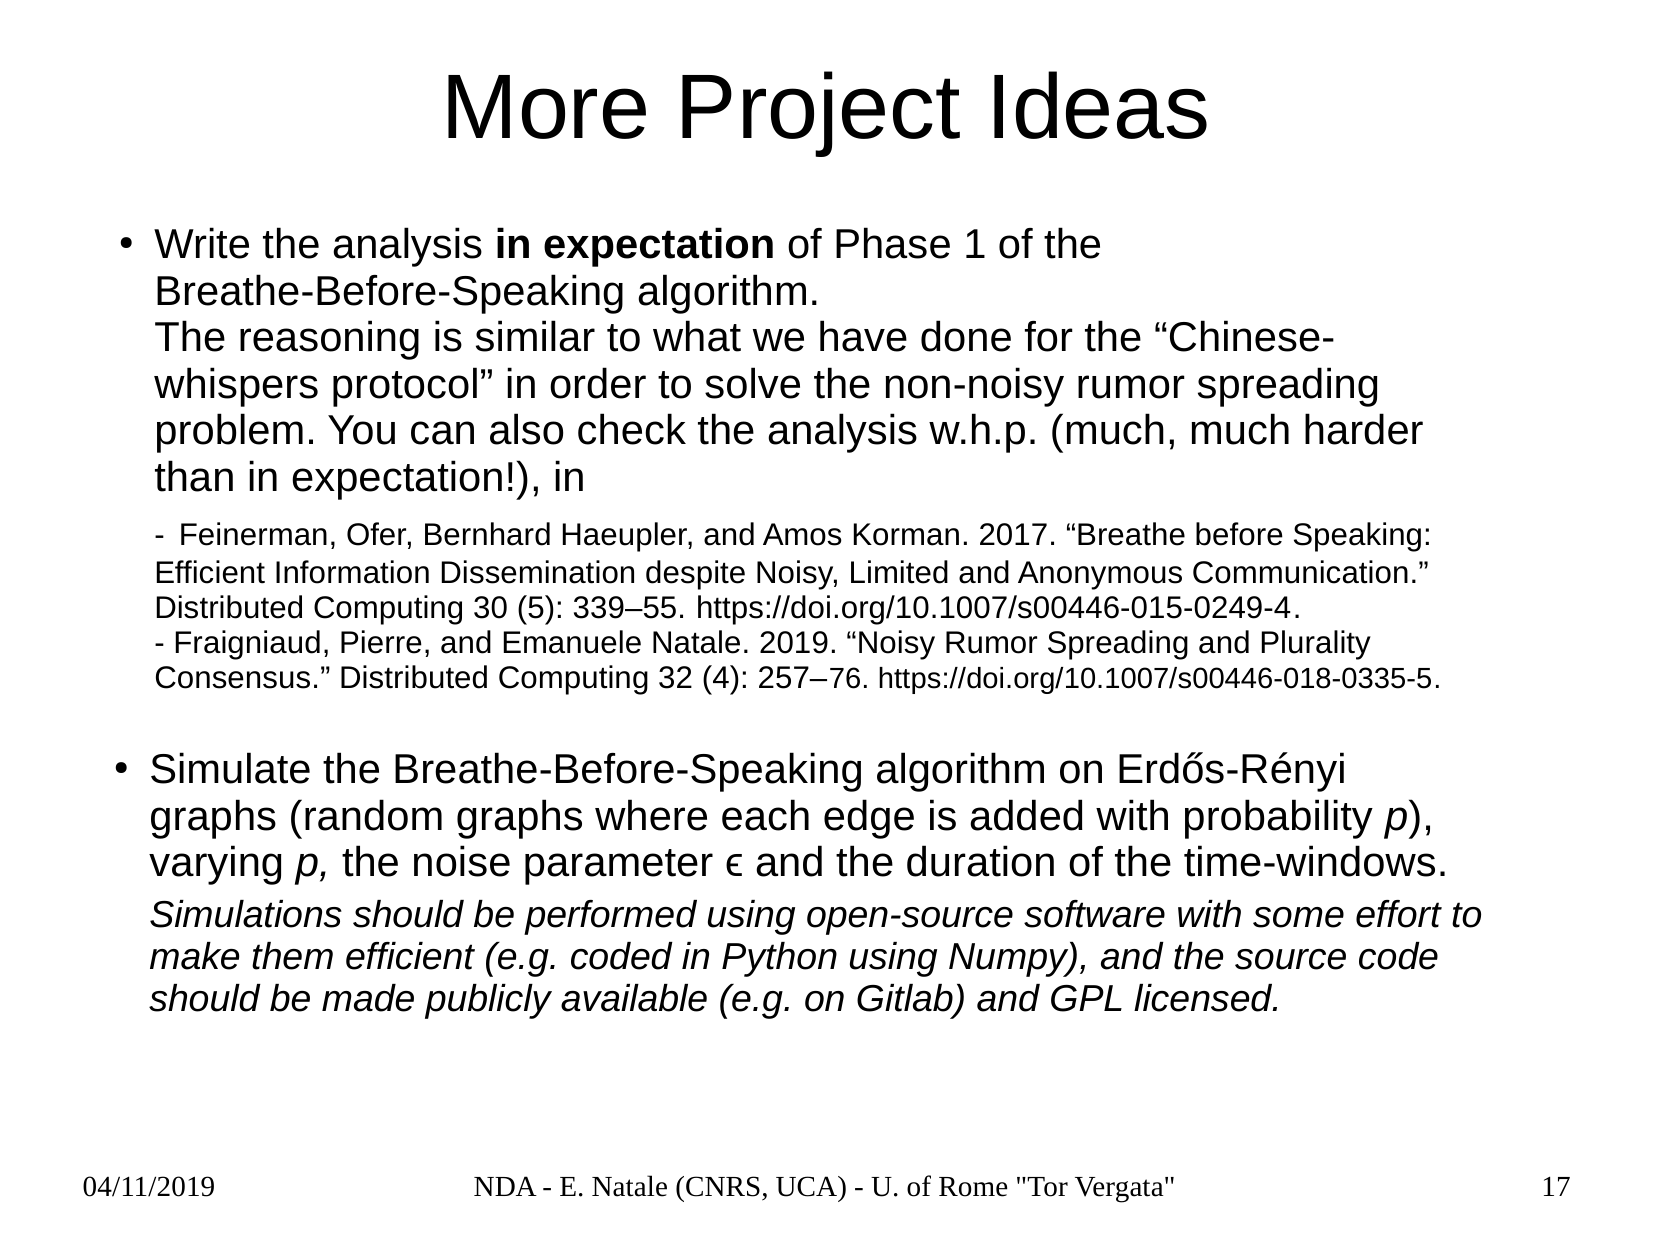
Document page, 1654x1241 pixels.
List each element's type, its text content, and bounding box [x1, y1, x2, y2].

text_box Simulate the Breathe-Before-Speaking algorithm on Erdős-Rényi graphs (random graphs where each edge is added with probability p), varying p, the noise parameter ϵ and the duration of the time-windows. [99, 738, 1498, 949]
title More Project Ideas [82, 38, 1571, 176]
text_box Simulations should be performed using open-source software with some effort to make them efficient (e.g. coded in Python using Numpy), and the source code should be made publicly available (e.g. on Gitlab) and GPL licensed. [134, 886, 1507, 1088]
text_box Write the analysis in expectation of Phase 1 of the Breathe-Before-Speaking algorithm. The reasoning is similar to what we have done for the “Chinese-whispers protocol” in order to solve the non-noisy rumor spreading problem. You can also check the analysis w.h.p. (much, much harder than in expectation!), in - Feinerman, Ofer, Bernhard Haeupler, and Amos Korman. 2017. “Breathe before Speaking: Efficient Information Dissemination despite Noisy, Limited and Anonymous Communication.” Distributed Computing 30 (5): 339–55. https://doi.org/10.1007/s00446-015-0249-4. - Fraigniaud, Pierre, and Emanuele Natale. 2019. “Noisy Rumor Spreading and Plurality Consensus.” Distributed Computing 32 (4): 257–76. https://doi.org/10.1007/s00446-018-0335-5. [104, 213, 1494, 770]
